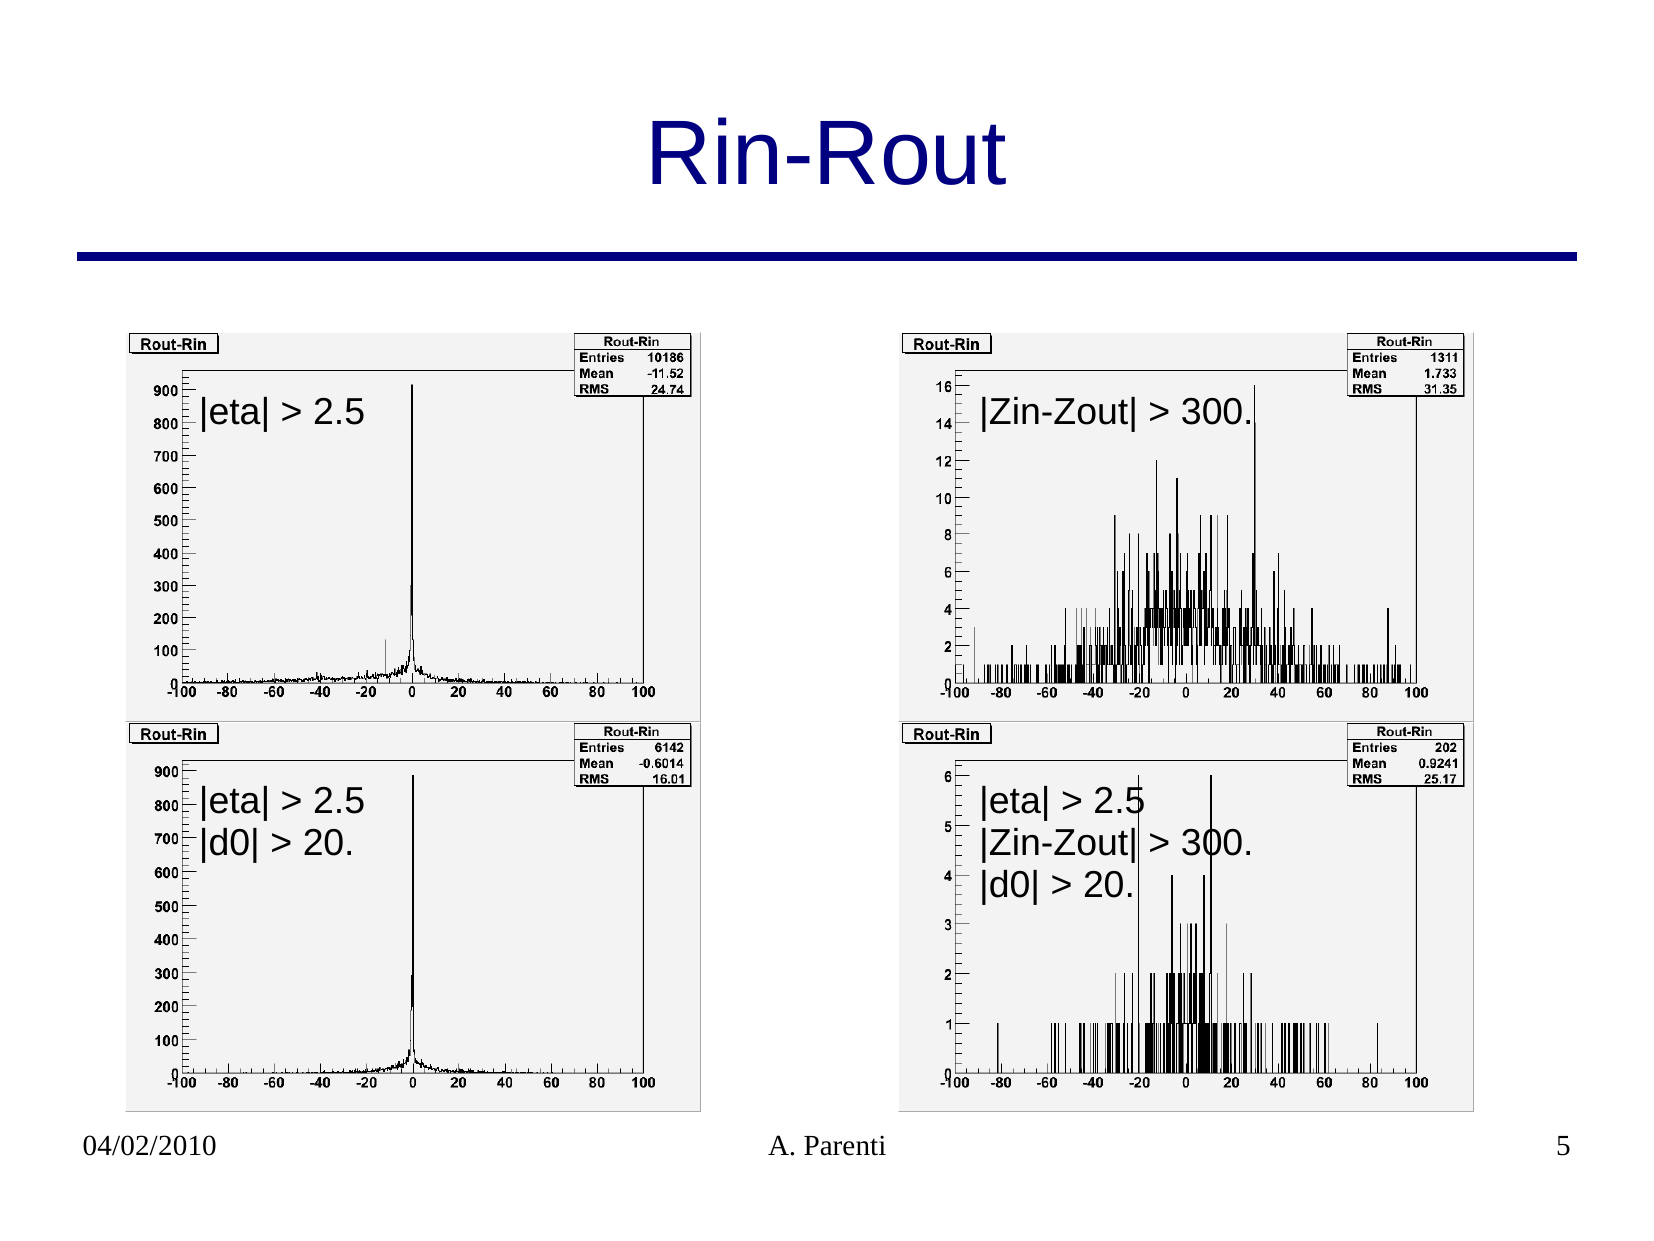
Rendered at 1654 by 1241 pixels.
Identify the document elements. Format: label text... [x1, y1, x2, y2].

picture [124, 331, 701, 1112]
text_box |eta| > 2.5 |d0| > 20. [184, 771, 381, 871]
text_box |Zin-Zout| > 300. [964, 382, 1270, 440]
picture [897, 331, 1474, 1112]
title Rin-Rout [82, 56, 1571, 250]
text_box |eta| > 2.5 [184, 382, 381, 440]
text_box |eta| > 2.5 |Zin-Zout| > 300. |d0| > 20. [964, 771, 1270, 913]
